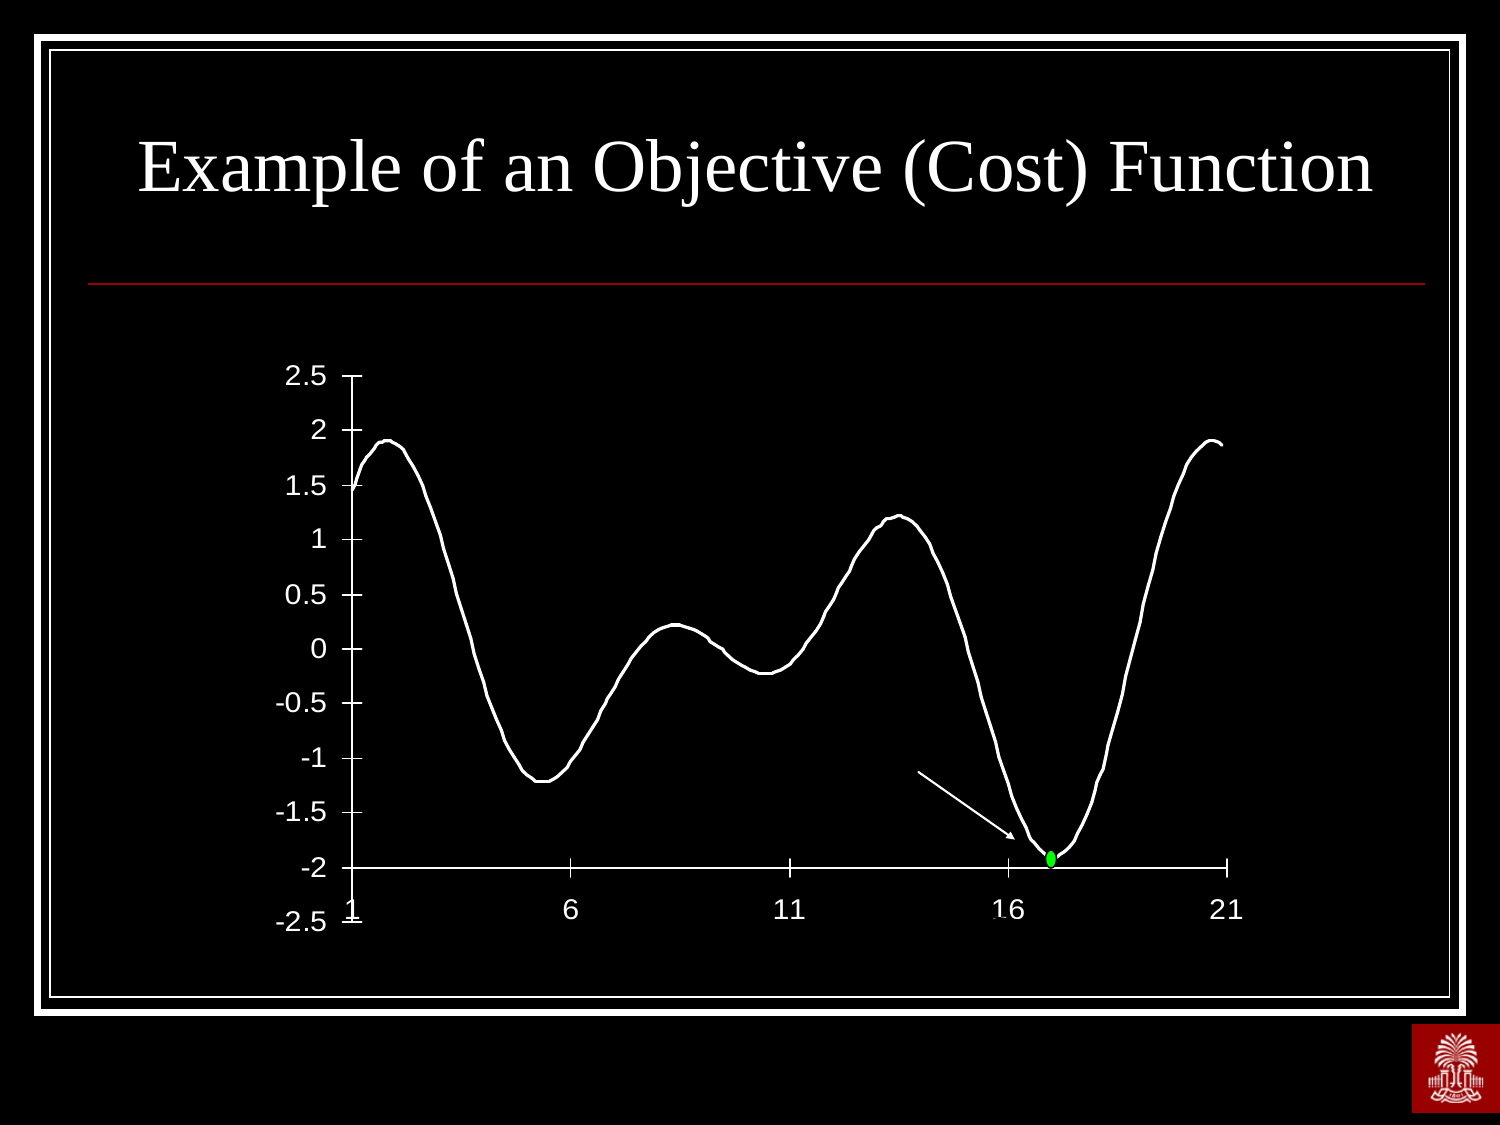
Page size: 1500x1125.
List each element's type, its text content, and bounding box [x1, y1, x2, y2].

picture [1412, 1024, 1500, 1113]
chart [242, 329, 1271, 971]
title Example of an Objective (Cost) Function [87, 77, 1426, 266]
